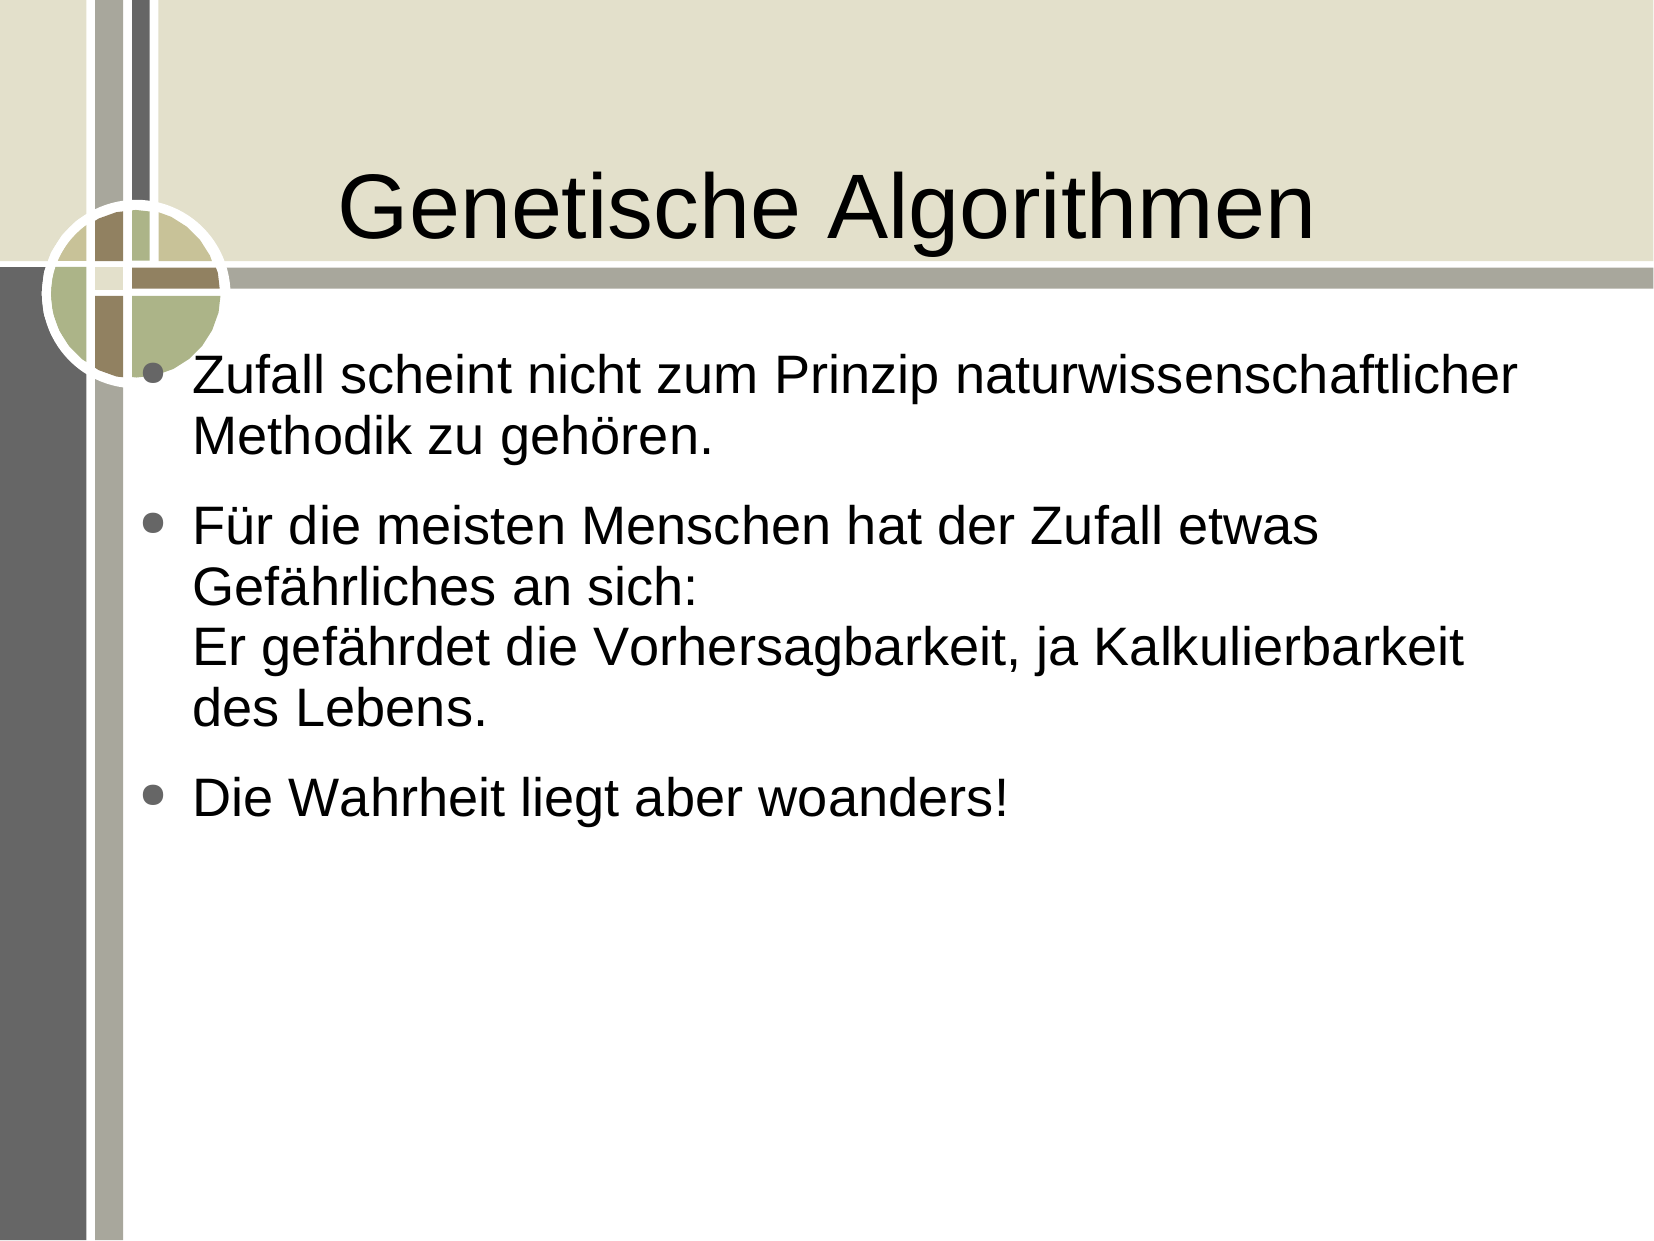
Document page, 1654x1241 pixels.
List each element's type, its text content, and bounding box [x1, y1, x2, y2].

title Genetische Algorithmen [121, 102, 1534, 311]
list Zufall scheint nicht zum Prinzip naturwissenschaftlicher Methodik zu gehören. Für die meisten Menschen hat der Zufall etwas Gefährliches an sich: Er gefährdet die Vorhersagbarkeit, ja Kalkulierbarkeit des Lebens. Die Wahrheit liegt aber woanders! [121, 344, 1534, 1127]
